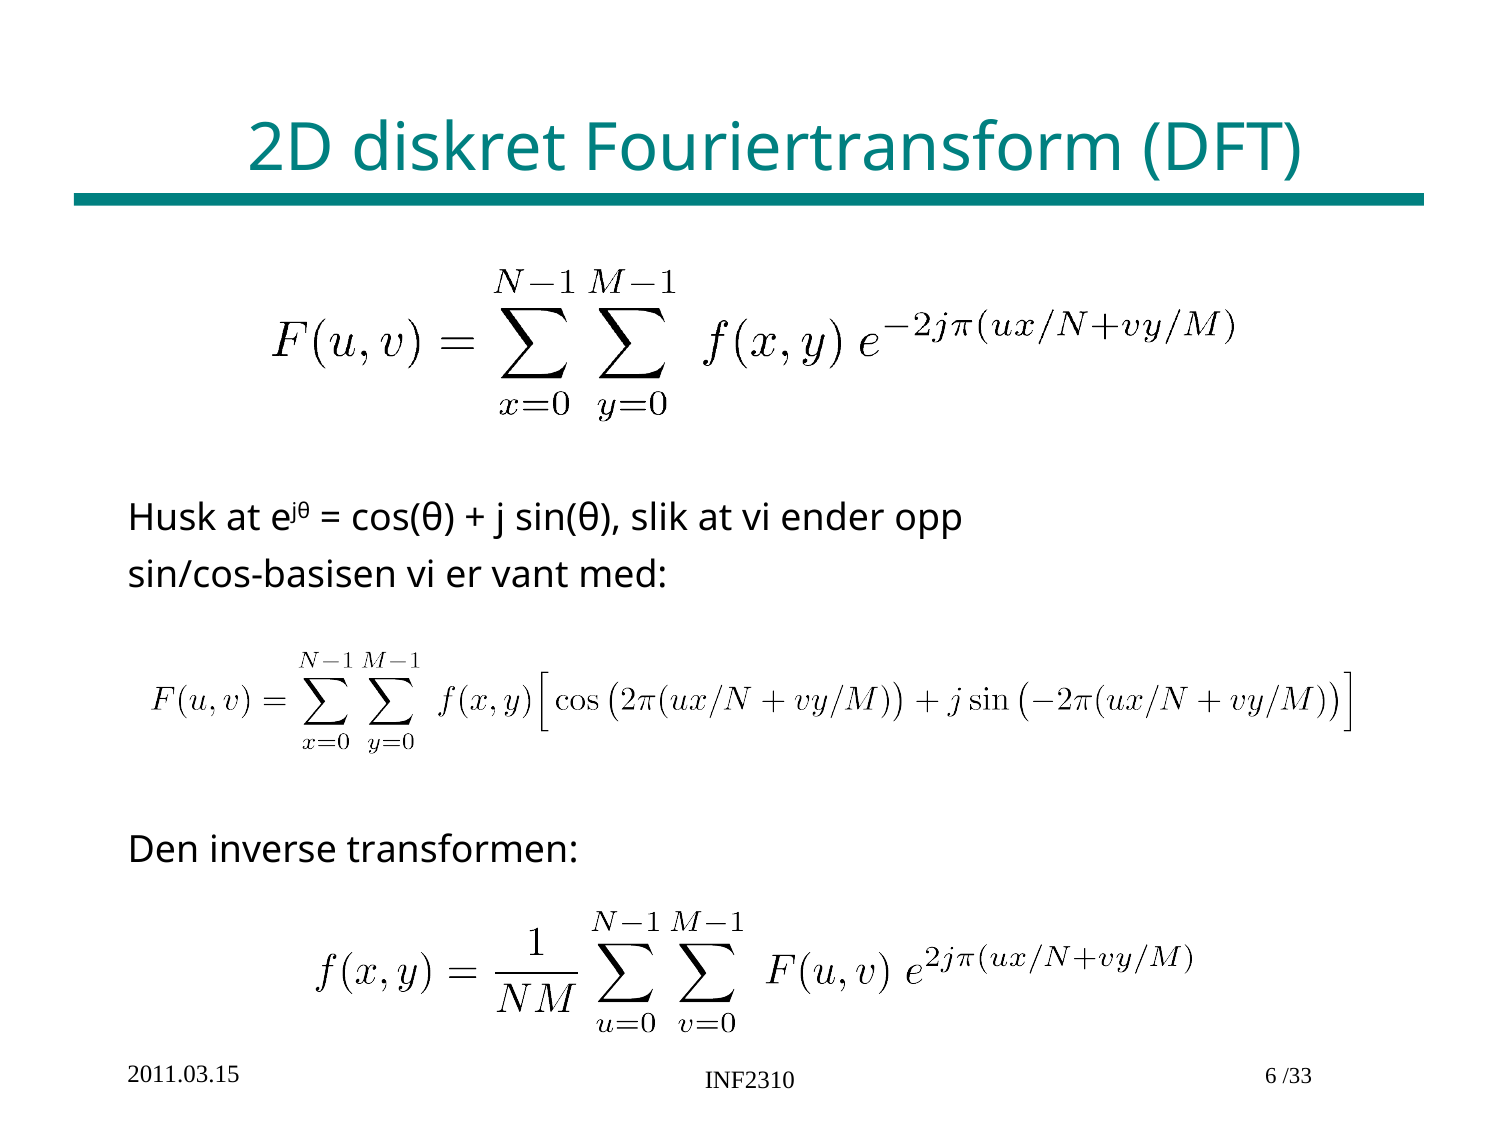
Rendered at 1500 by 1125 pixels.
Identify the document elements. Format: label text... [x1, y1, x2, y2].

list Husk at ejθ = cos(θ) + j sin(θ), slik at vi ender opp sin/cos-basisen vi er vant med: Den inverse transformen: [112, 267, 1388, 1056]
picture [266, 262, 1242, 428]
picture [306, 905, 1198, 1035]
title 2D diskret Fouriertransform (DFT) [112, 62, 1388, 226]
picture [147, 647, 1361, 758]
